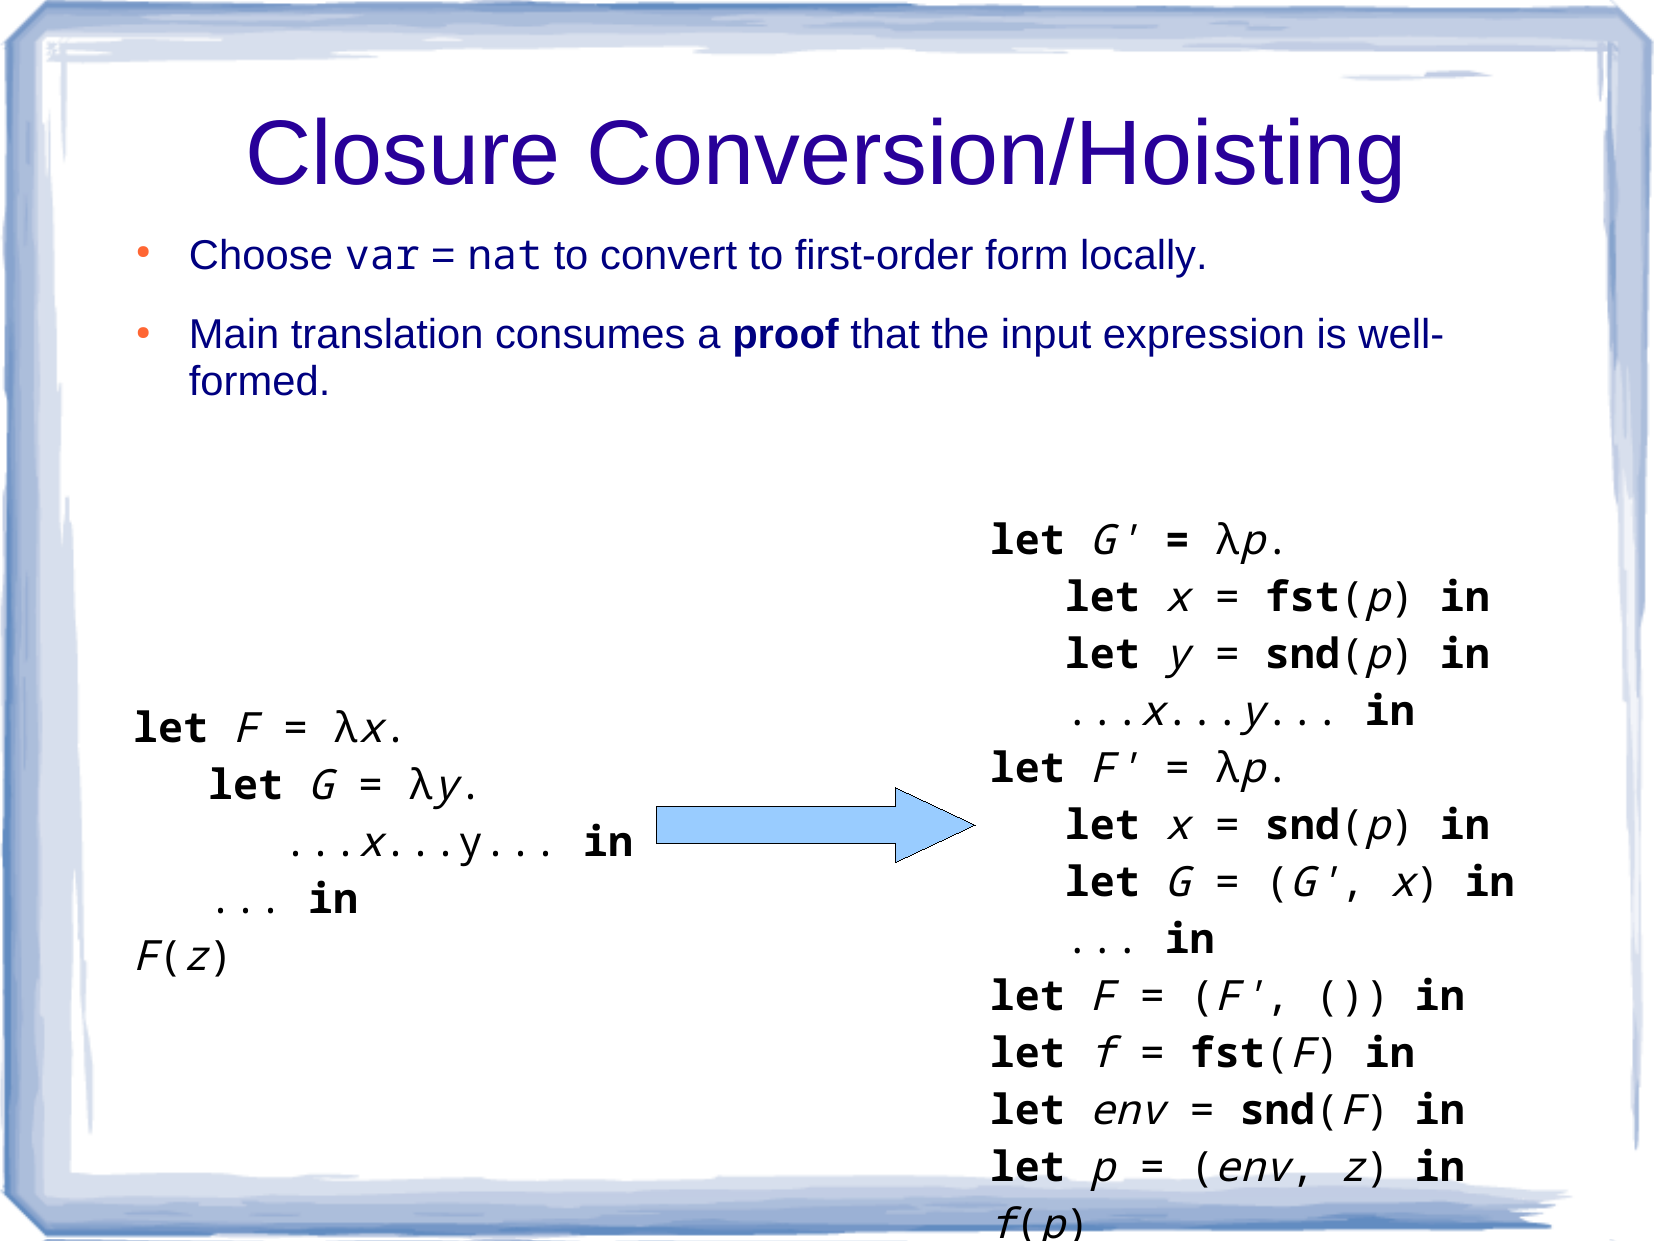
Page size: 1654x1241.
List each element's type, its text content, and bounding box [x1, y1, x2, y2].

list Choose var = nat to convert to first-order form locally. Main translation consumes a proof that the input expression is well-formed. [118, 224, 1571, 488]
title Closure Conversion/Hoisting [82, 49, 1571, 257]
text_box [656, 787, 975, 863]
text_box let F = λx. let G = λy. ...x...y... in ... in F(z) [118, 690, 693, 953]
picture [1048, 1218, 1062, 1235]
picture [0, 0, 1654, 1241]
text_box let G' = λp. let x = fst(p) in let y = snd(p) in ...x...y... in let F' = λp. let x = snd(p) in let G = (G', x) in ... in let F = (F', ()) in let f = fst(F) in let env = snd(F) in let p = (env, z) in f(p) [975, 502, 1608, 1163]
